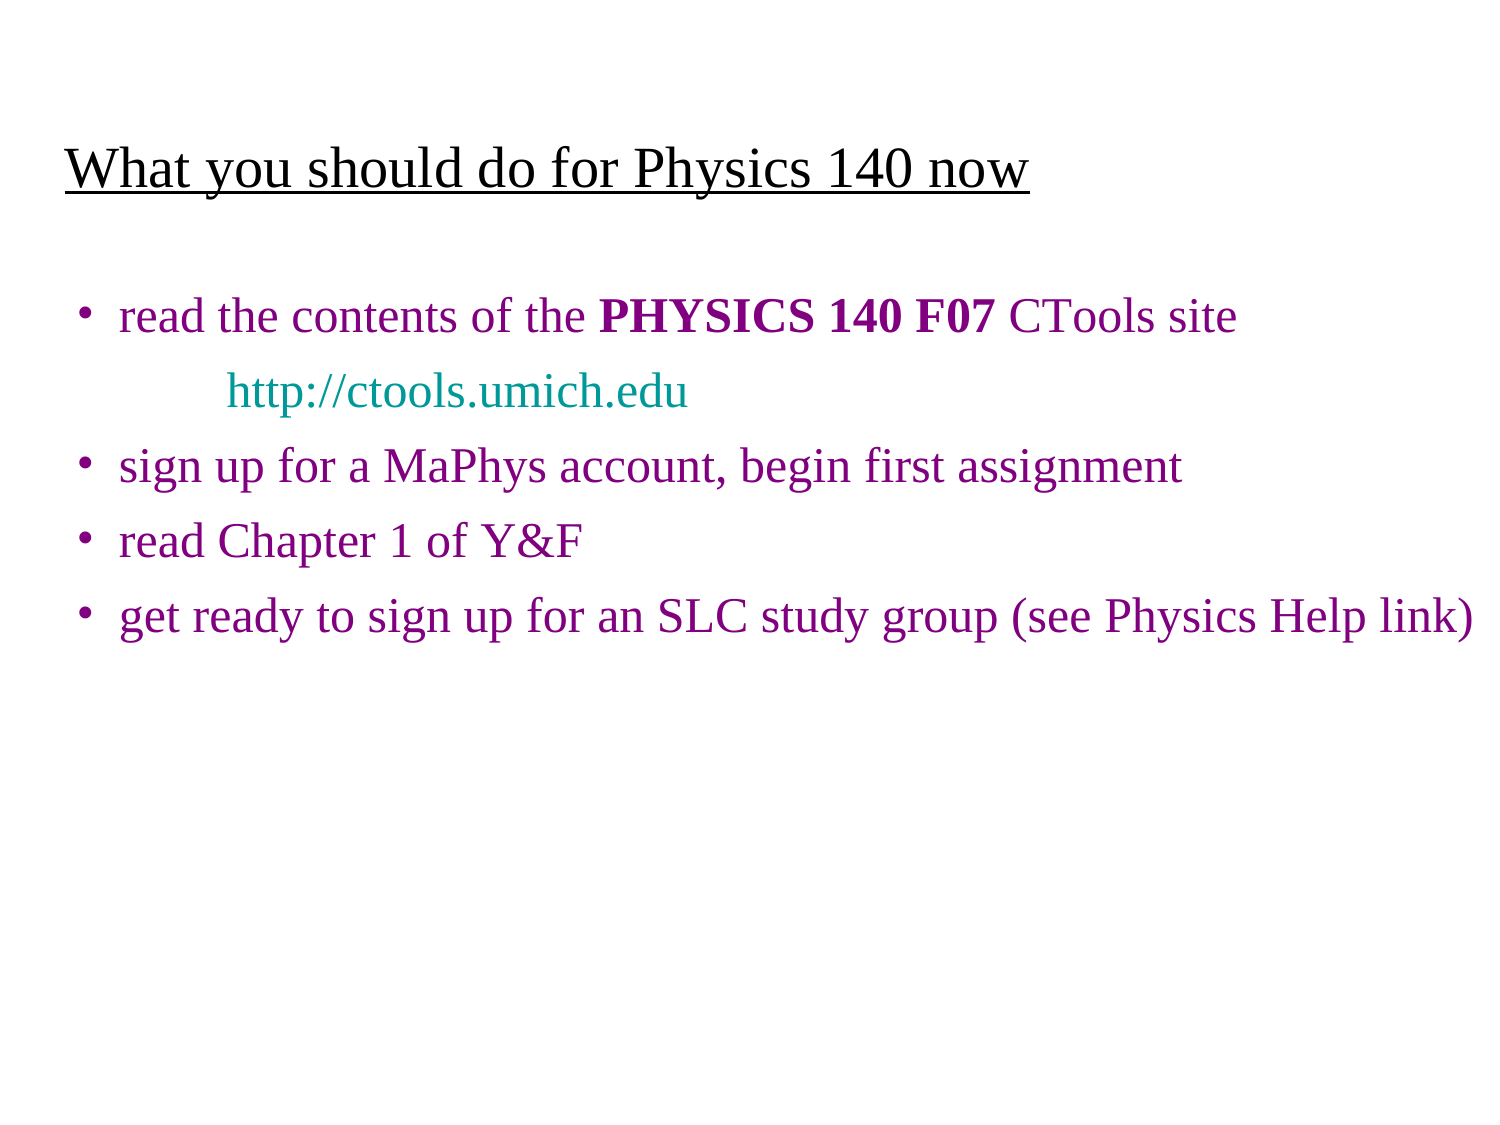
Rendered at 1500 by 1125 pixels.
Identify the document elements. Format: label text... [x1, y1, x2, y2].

text_box What you should do for Physics 140 now [49, 121, 1045, 208]
text_box read the contents of the PHYSICS 140 F07 CTools site http://ctools.umich.edu sign up for a MaPhys account, begin first assignment read Chapter 1 of Y&F get ready to sign up for an SLC study group (see Physics Help link) [61, 259, 1490, 651]
